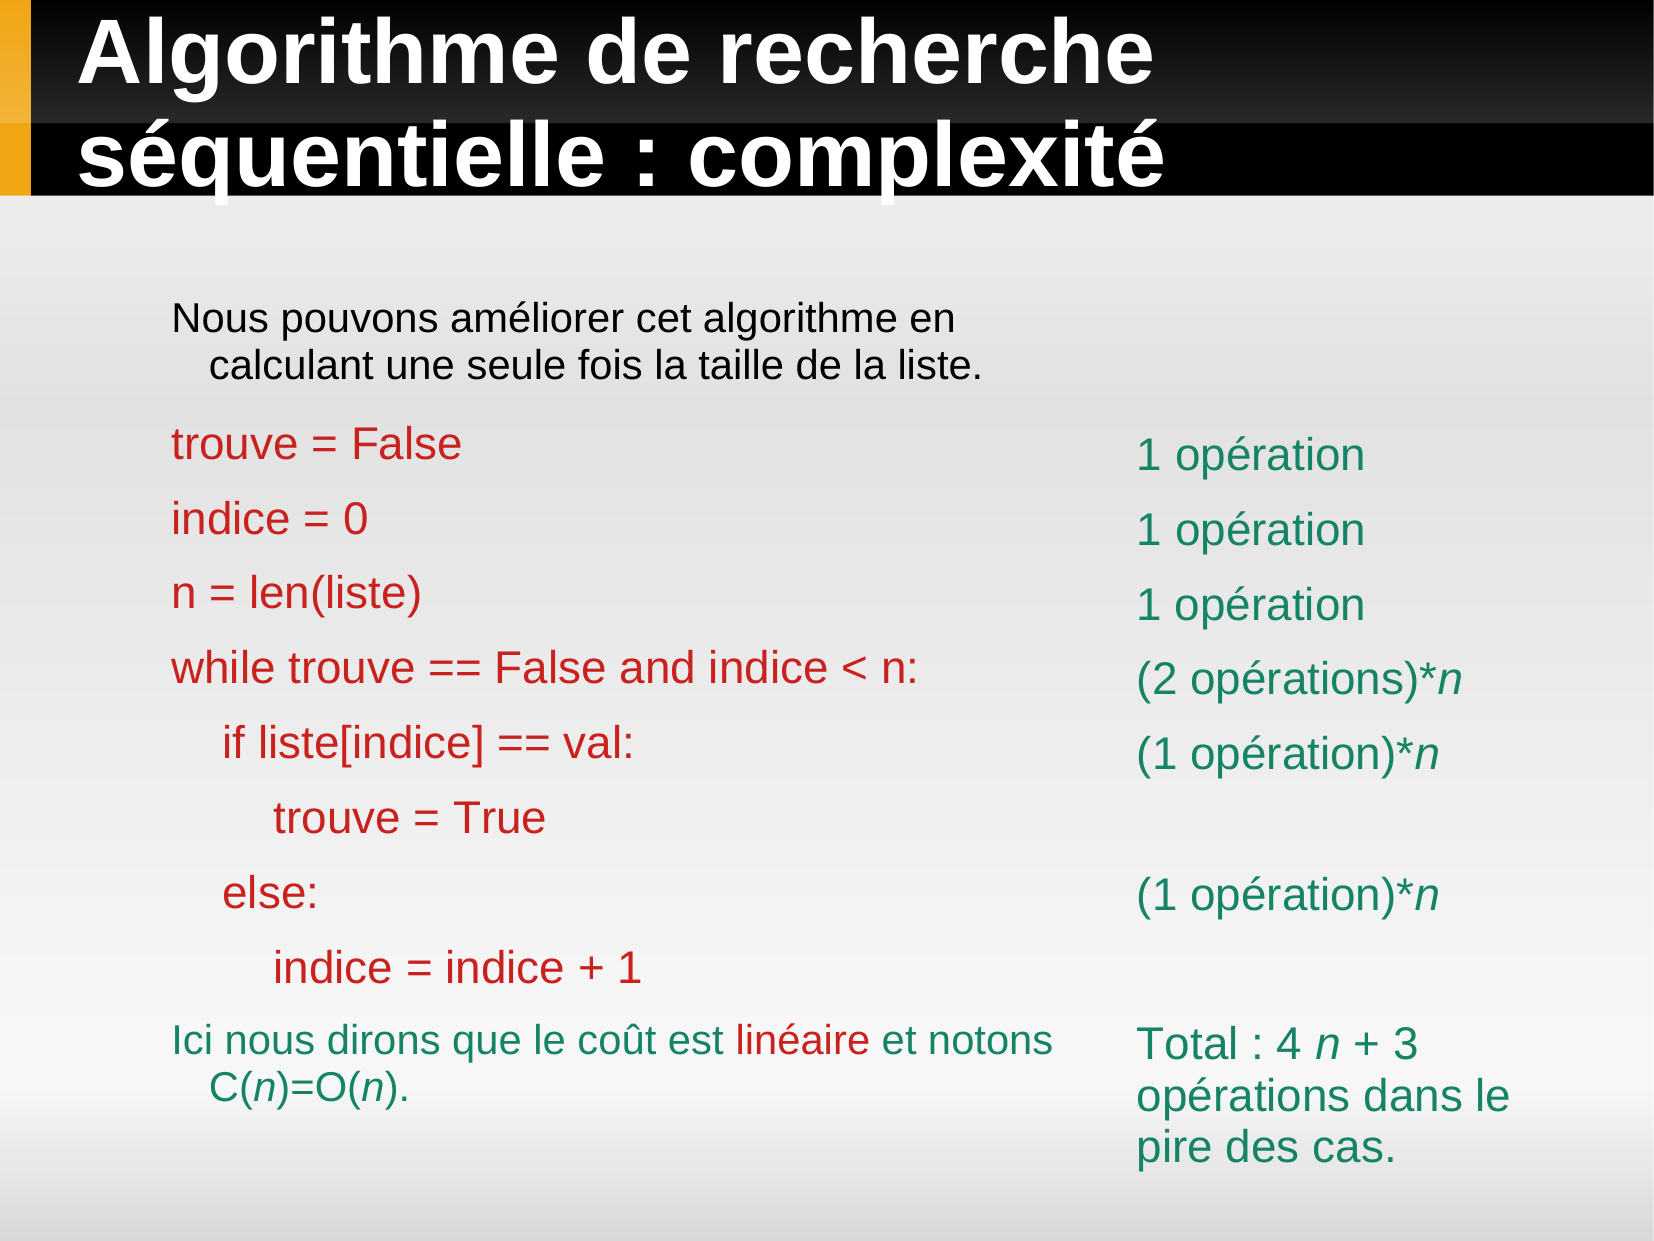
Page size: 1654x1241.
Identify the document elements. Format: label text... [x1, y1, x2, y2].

list Nous pouvons améliorer cet algorithme en calculant une seule fois la taille de la liste. trouve = False indice = 0 n = len(liste) while trouve == False and indice < n: if liste[indice] == val: trouve = True else: indice = indice + 1 Ici nous dirons que le coût est linéaire et notons C(n)=O(n). [59, 295, 1123, 1152]
picture [0, 0, 1654, 1241]
title Algorithme de recherche séquentielle : complexité [76, 0, 1565, 208]
text_box 1 opération 1 opération 1 opération (2 opérations)*n (1 opération)*n (1 opération)*n Total : 4 n + 3 opérations dans le pire des cas. [1122, 295, 1595, 1241]
